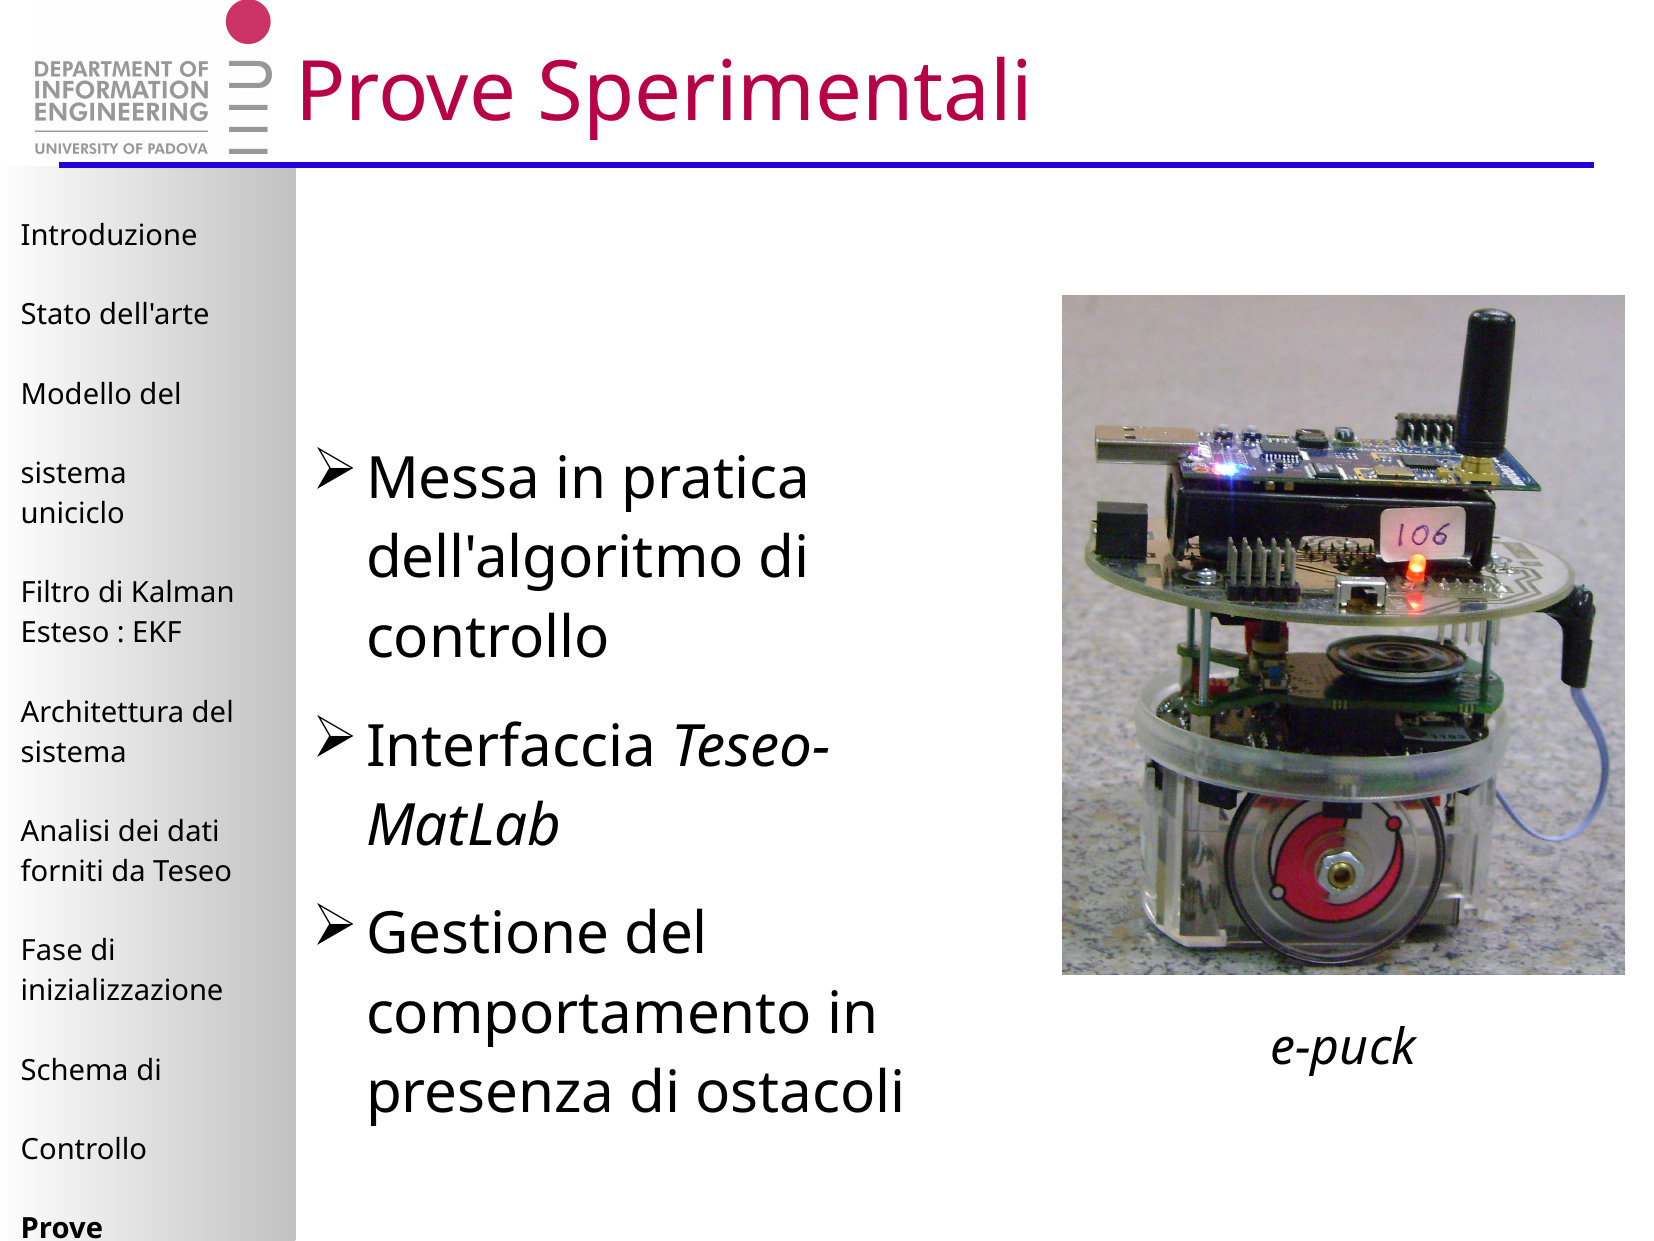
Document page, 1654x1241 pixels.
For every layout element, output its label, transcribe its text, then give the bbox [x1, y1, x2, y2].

text_box e-puck [1225, 1003, 1462, 1070]
list Messa in pratica dell'algoritmo di controllo Interfaccia Teseo-MatLab Gestione del comportamento in presenza di ostacoli [302, 436, 1022, 851]
picture [1062, 295, 1625, 975]
text_box Introduzione Stato dell'arte Modello del sistema uniciclo Filtro di Kalman Esteso : EKF Architettura del sistema Analisi dei dati forniti da Teseo Fase di inizializzazione Schema di Controllo Prove Sperimentali Conclusioni Sviluppi futuri [5, 206, 302, 1211]
title Prove Sperimentali [295, 29, 1536, 148]
picture [35, 0, 272, 154]
